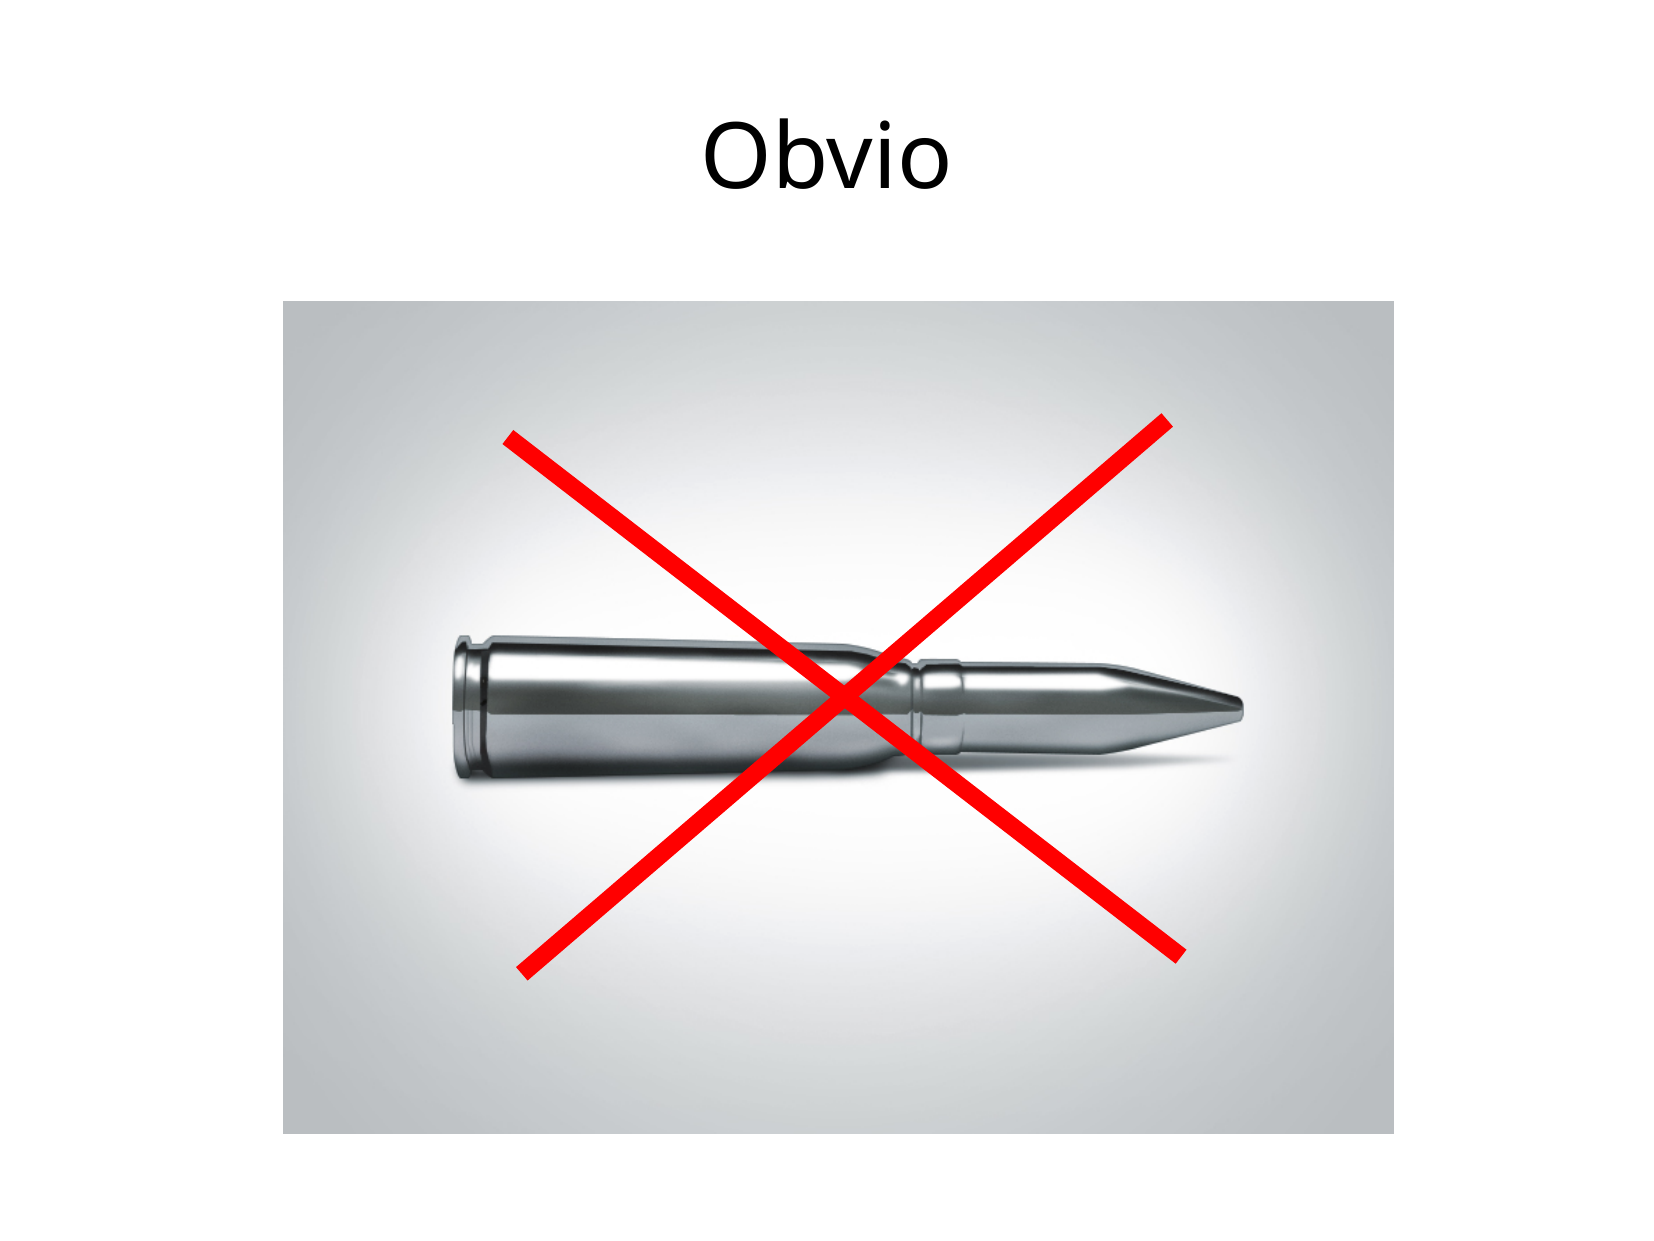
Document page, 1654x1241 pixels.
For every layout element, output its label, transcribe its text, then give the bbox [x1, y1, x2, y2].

picture [283, 301, 1394, 1134]
title Obvio [82, 49, 1571, 257]
